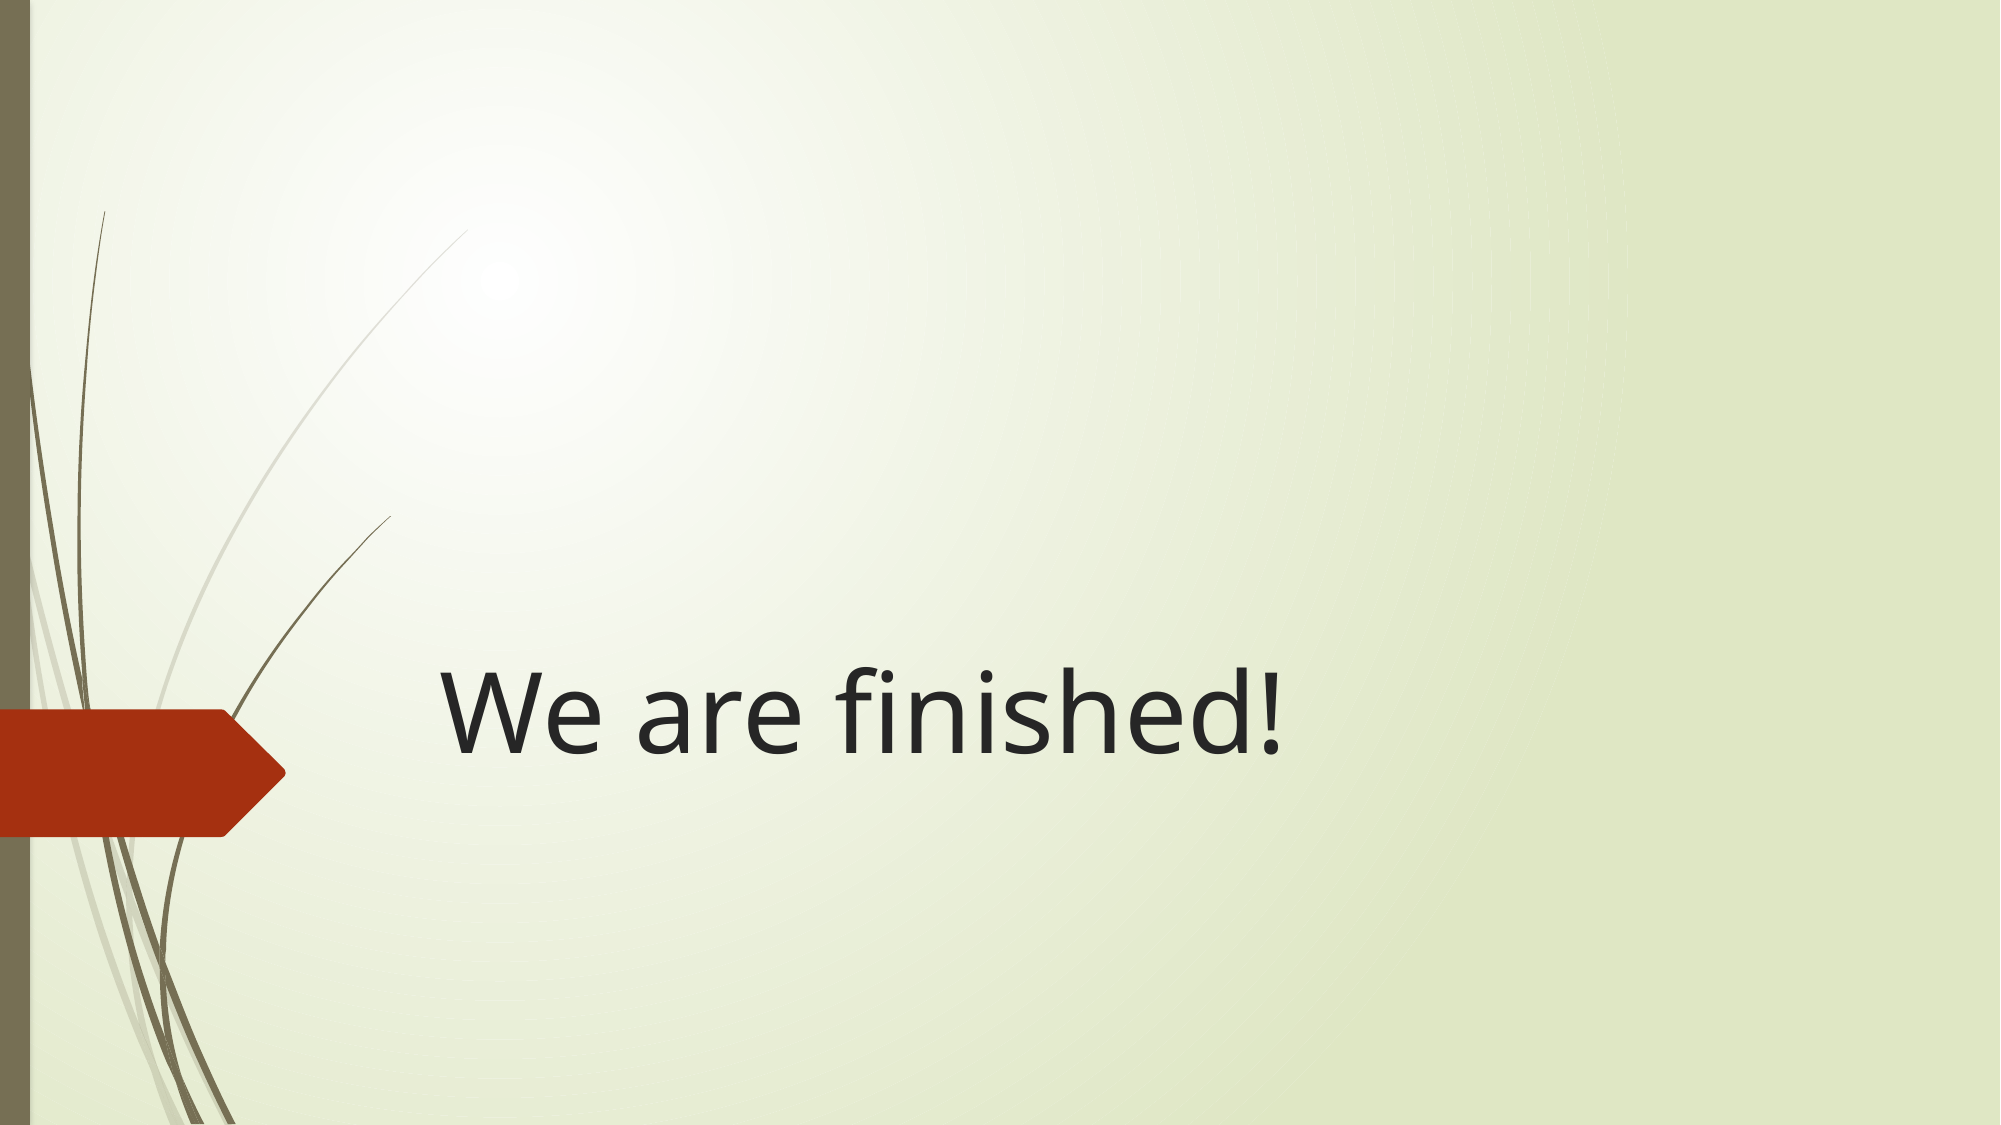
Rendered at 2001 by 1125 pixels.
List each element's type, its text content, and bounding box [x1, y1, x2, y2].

title We are finished! [424, 412, 1888, 784]
